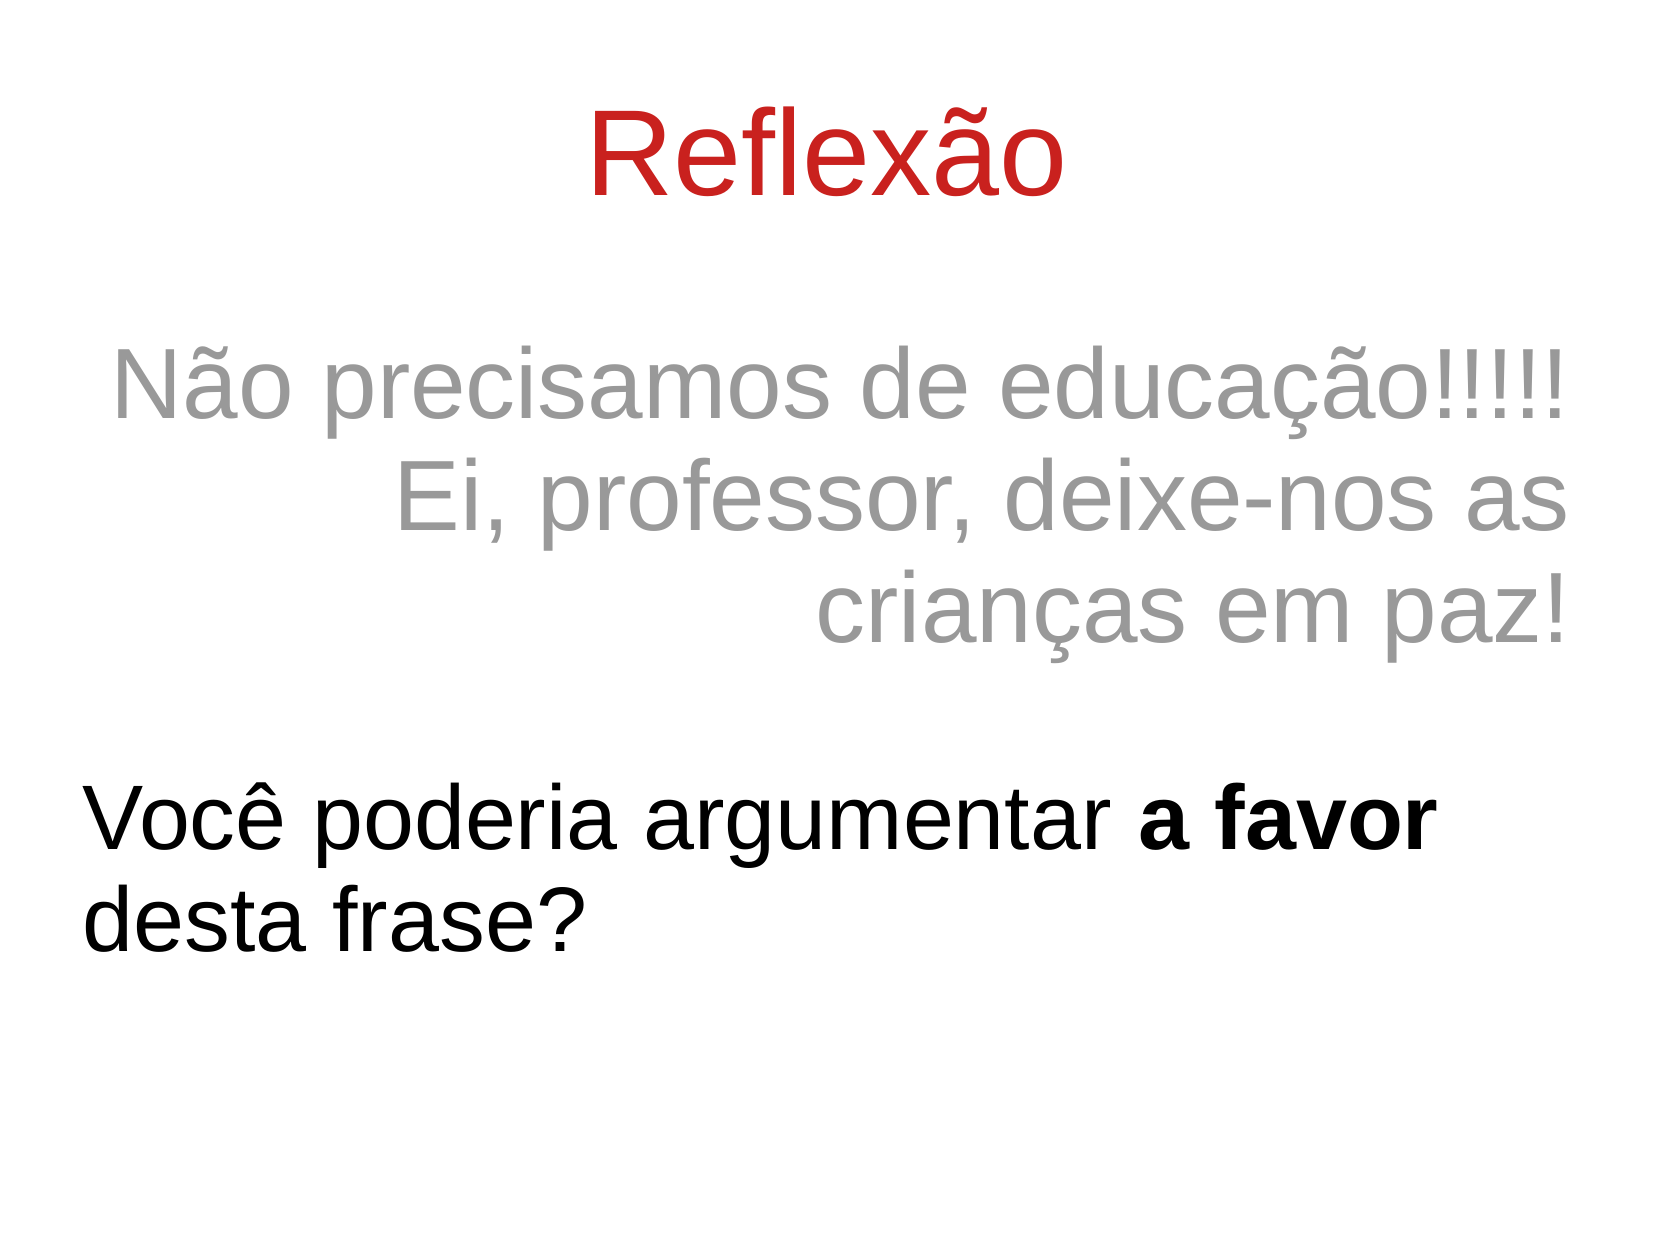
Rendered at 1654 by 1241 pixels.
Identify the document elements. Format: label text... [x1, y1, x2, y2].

subtitle Não precisamos de educação!!!!! Ei, professor, deixe-nos as crianças em paz! Você poderia argumentar a favor desta frase? [82, 290, 1571, 1010]
title Reflexão [82, 49, 1571, 257]
